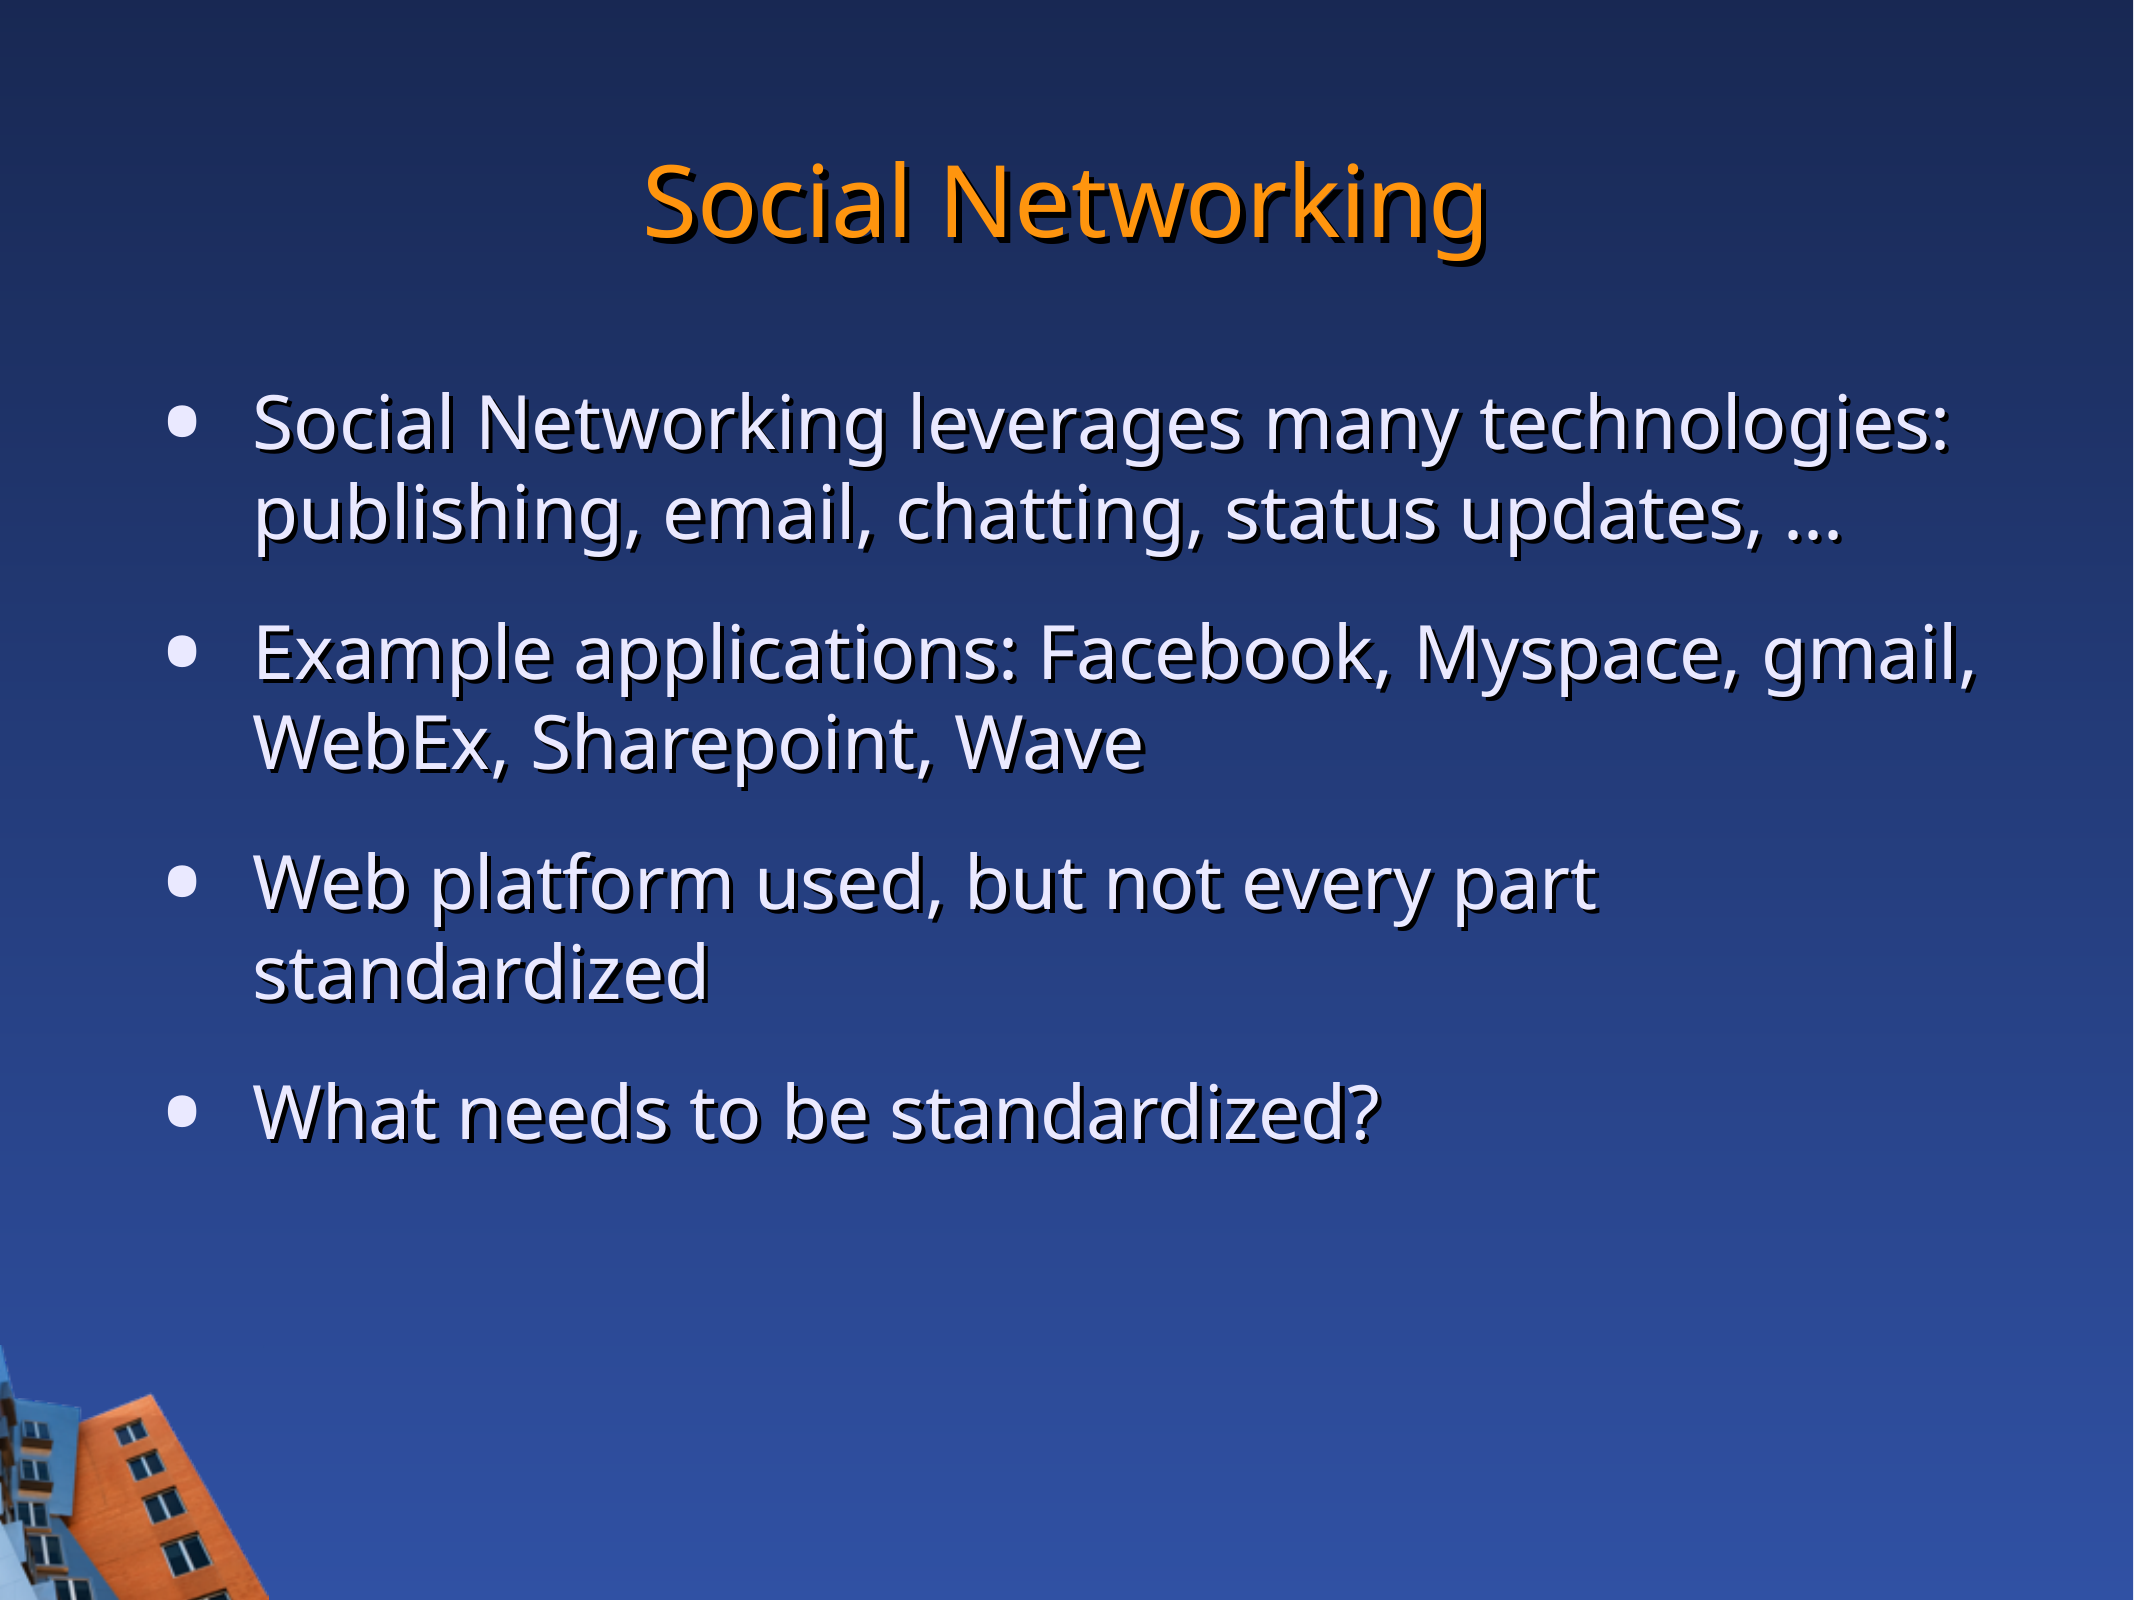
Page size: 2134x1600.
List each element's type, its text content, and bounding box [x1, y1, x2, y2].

list Social Networking leverages many technologies: publishing, email, chatting, status updates, ... Example applications: Facebook, Myspace, gmail, WebEx, Sharepoint, Wave Web platform used, but not every part standardized What needs to be standardized? [106, 374, 2027, 1416]
picture [0, 1345, 269, 1600]
title Social Networking [106, 63, 2027, 331]
